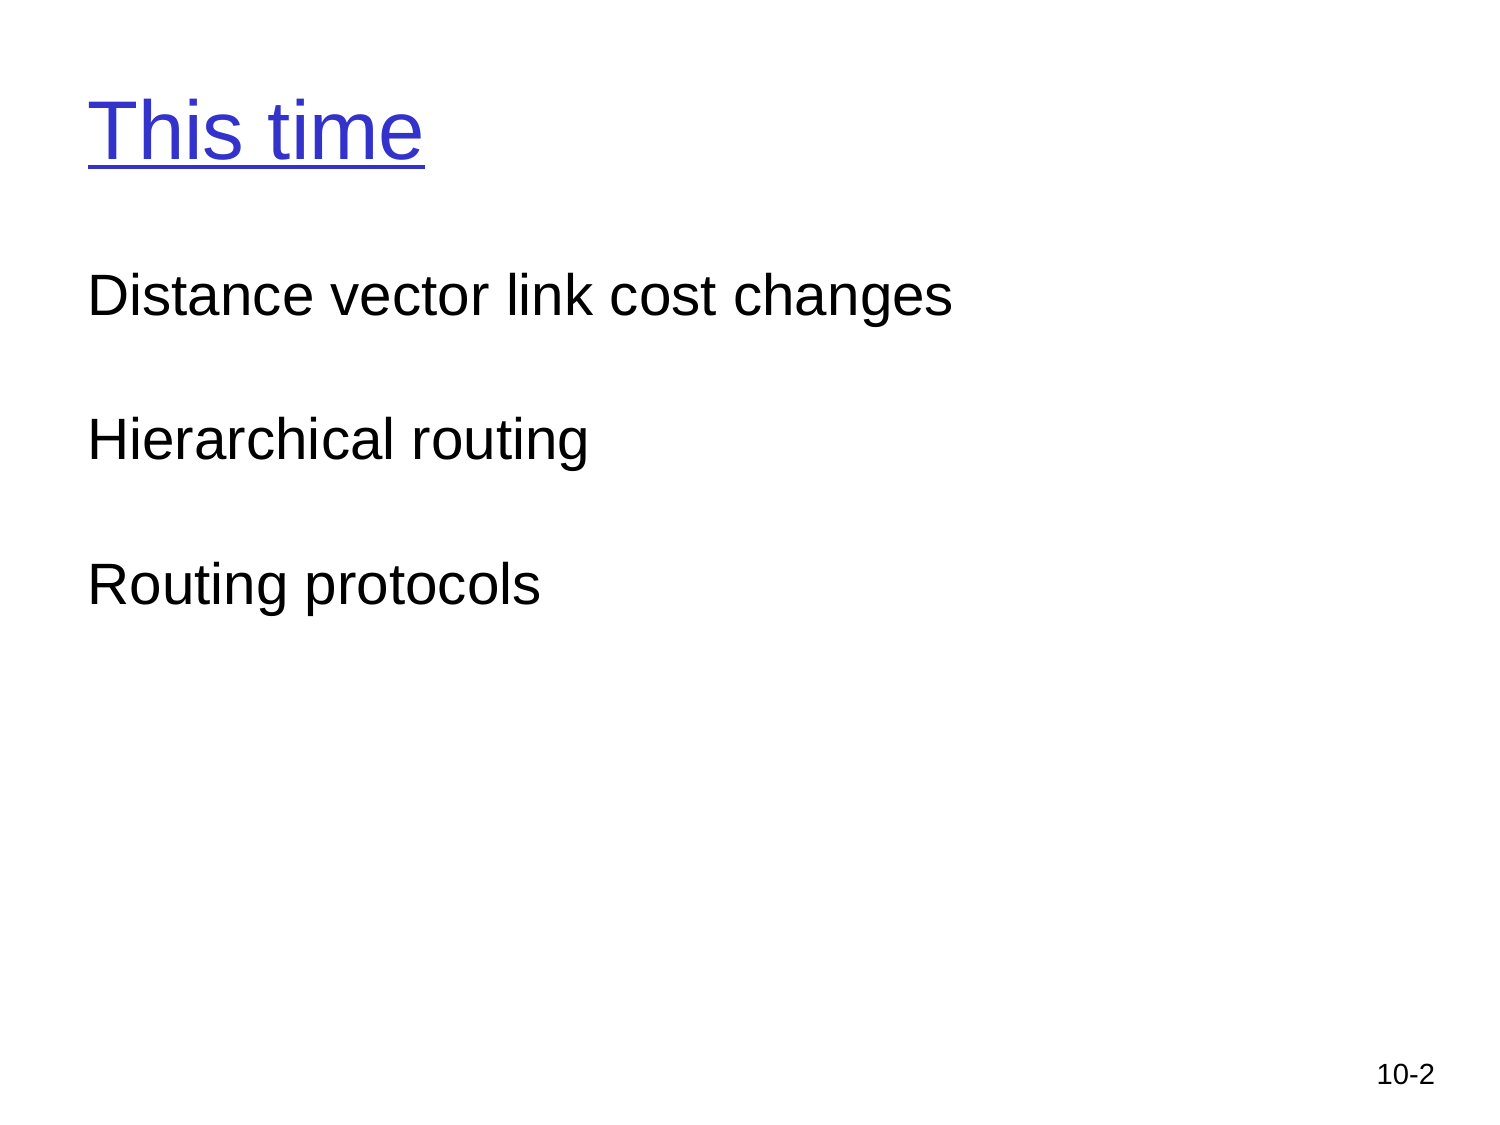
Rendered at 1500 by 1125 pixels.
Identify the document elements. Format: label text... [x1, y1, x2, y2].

list Distance vector link cost changes Hierarchical routing Routing protocols [87, 262, 1363, 1026]
title This time [87, 23, 1363, 239]
